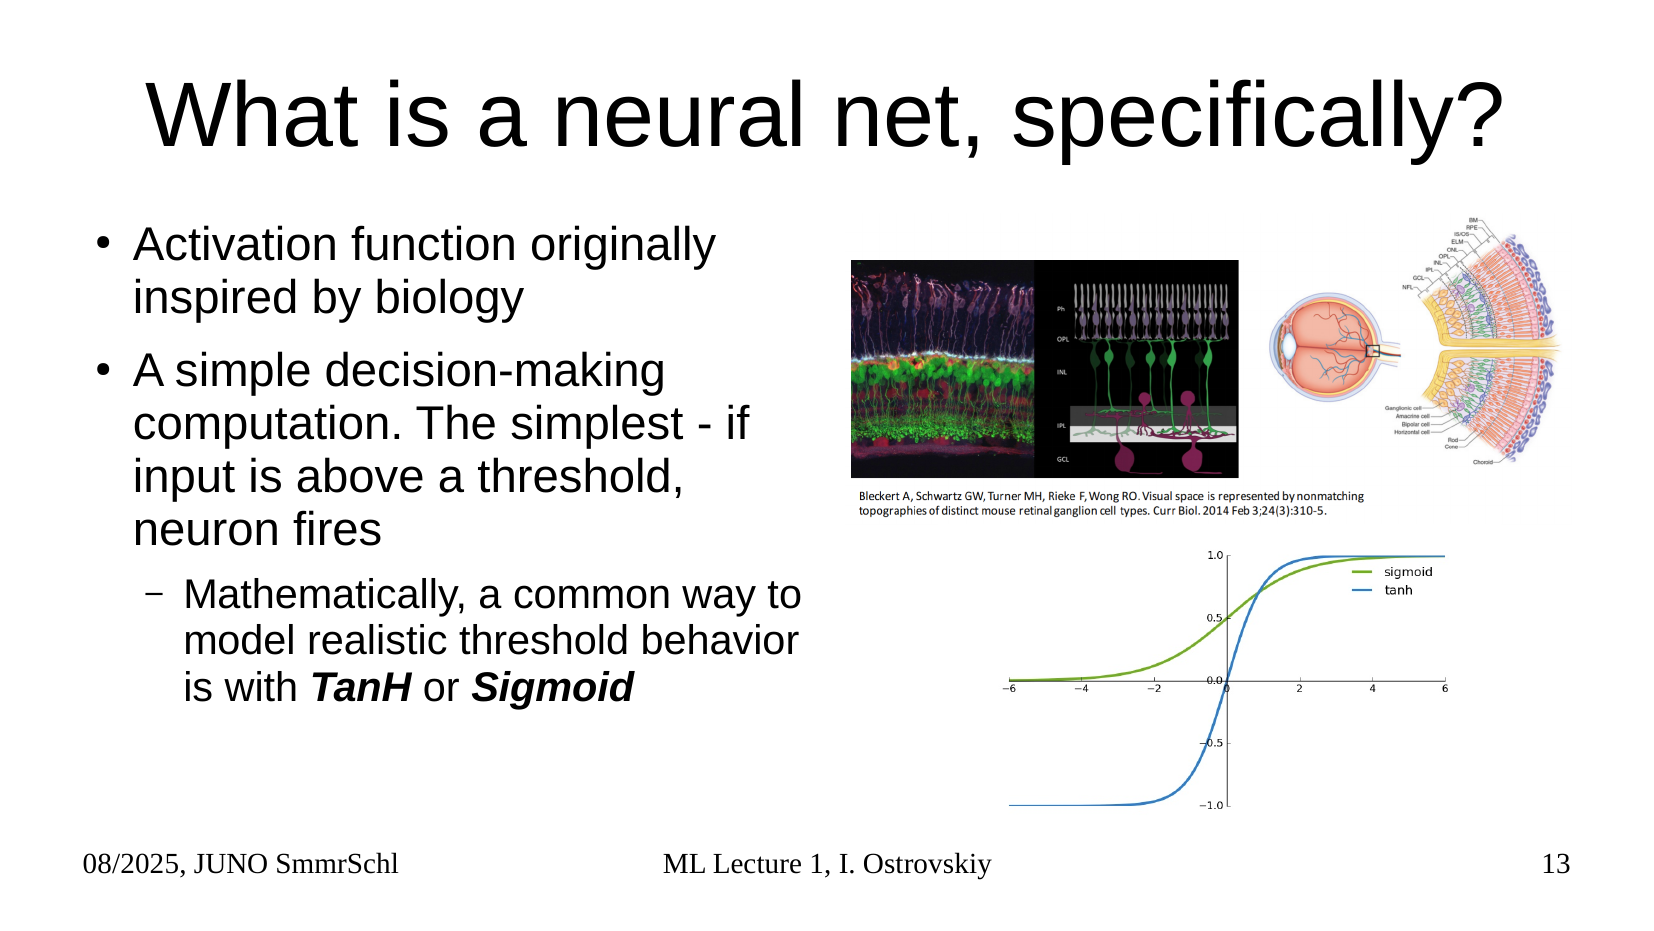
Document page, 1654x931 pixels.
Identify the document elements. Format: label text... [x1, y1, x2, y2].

list Activation function originally inspired by biology A simple decision-making computation. The simplest - if input is above a threshold, neuron fires Mathematically, a common way to model realistic threshold behavior is with TanH or Sigmoid [82, 217, 809, 758]
picture [845, 213, 1572, 837]
title What is a neural net, specifically? [82, 37, 1571, 193]
